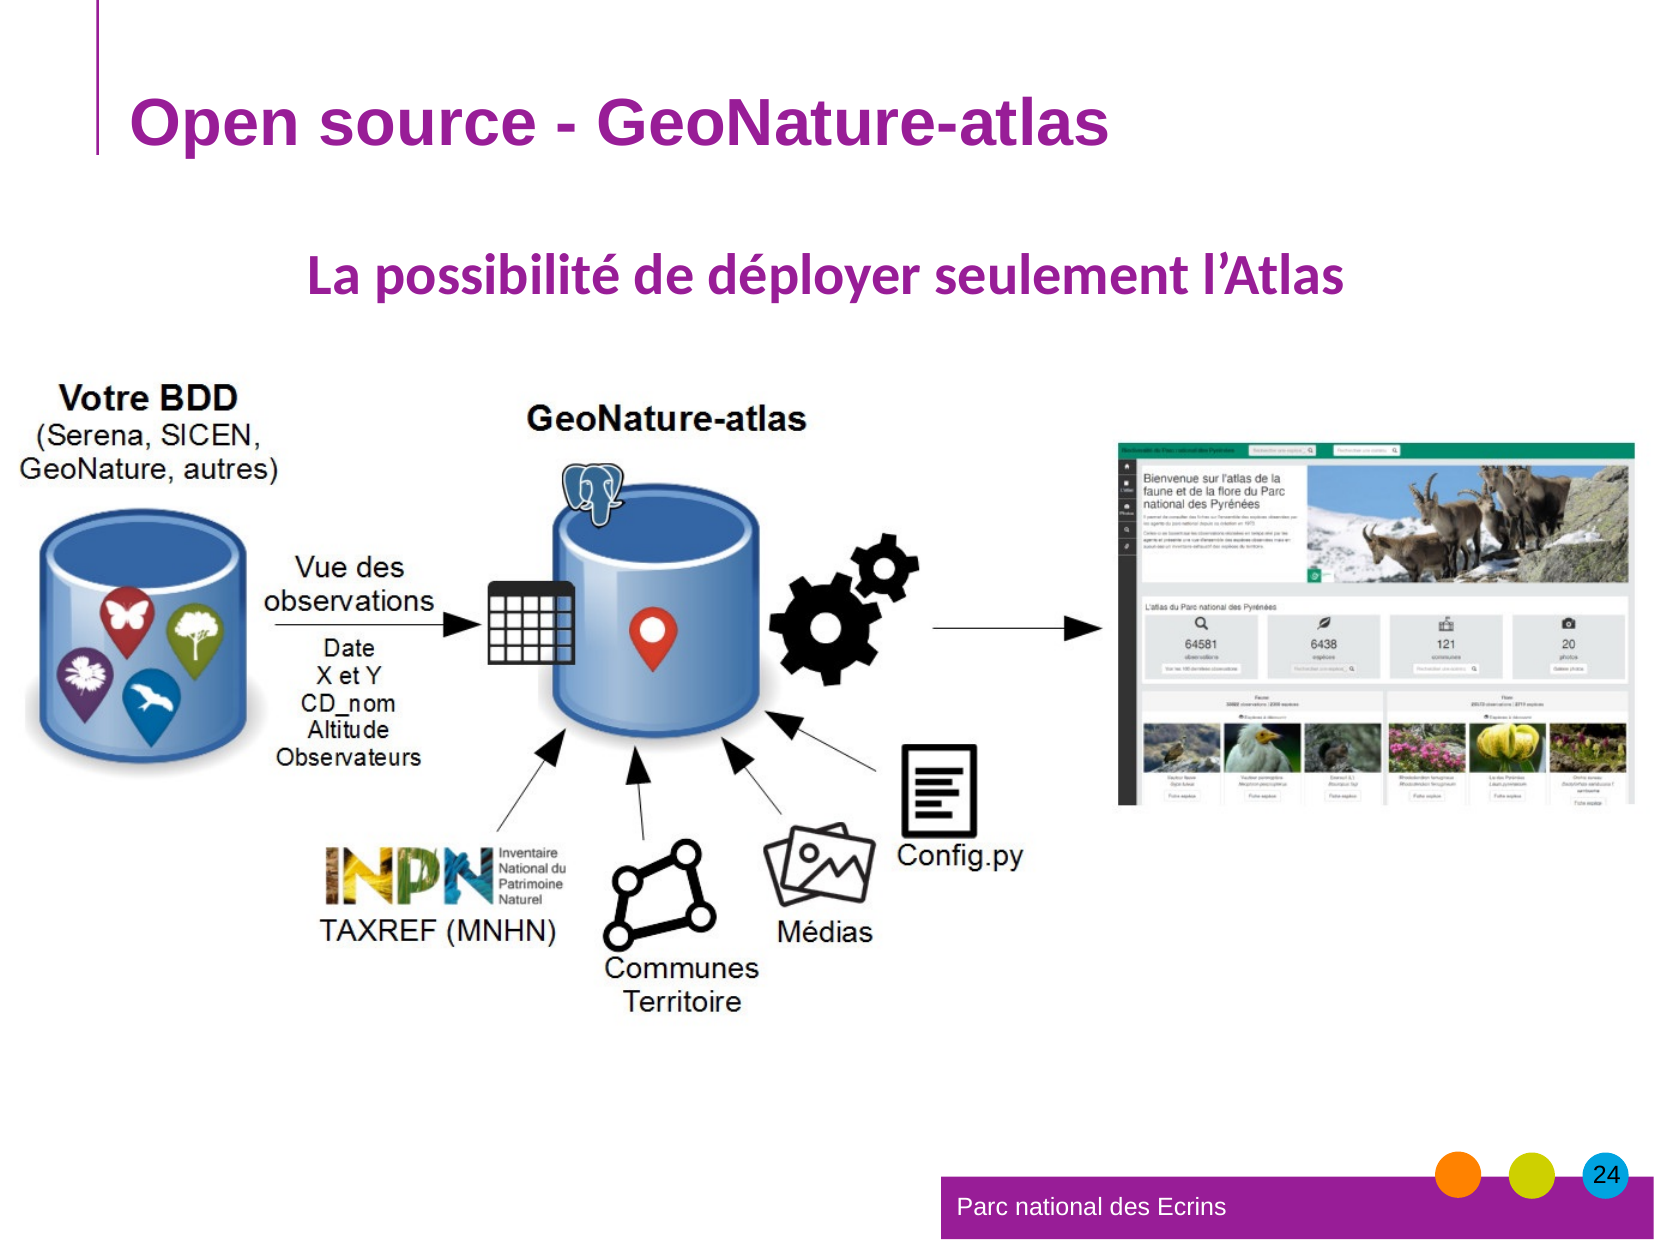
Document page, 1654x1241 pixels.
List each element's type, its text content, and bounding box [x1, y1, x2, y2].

title Open source - GeoNature-atlas [129, 11, 1619, 160]
text_box La possibilité de déployer seulement l’Atlas [62, 229, 1591, 315]
picture [0, 353, 1654, 1031]
